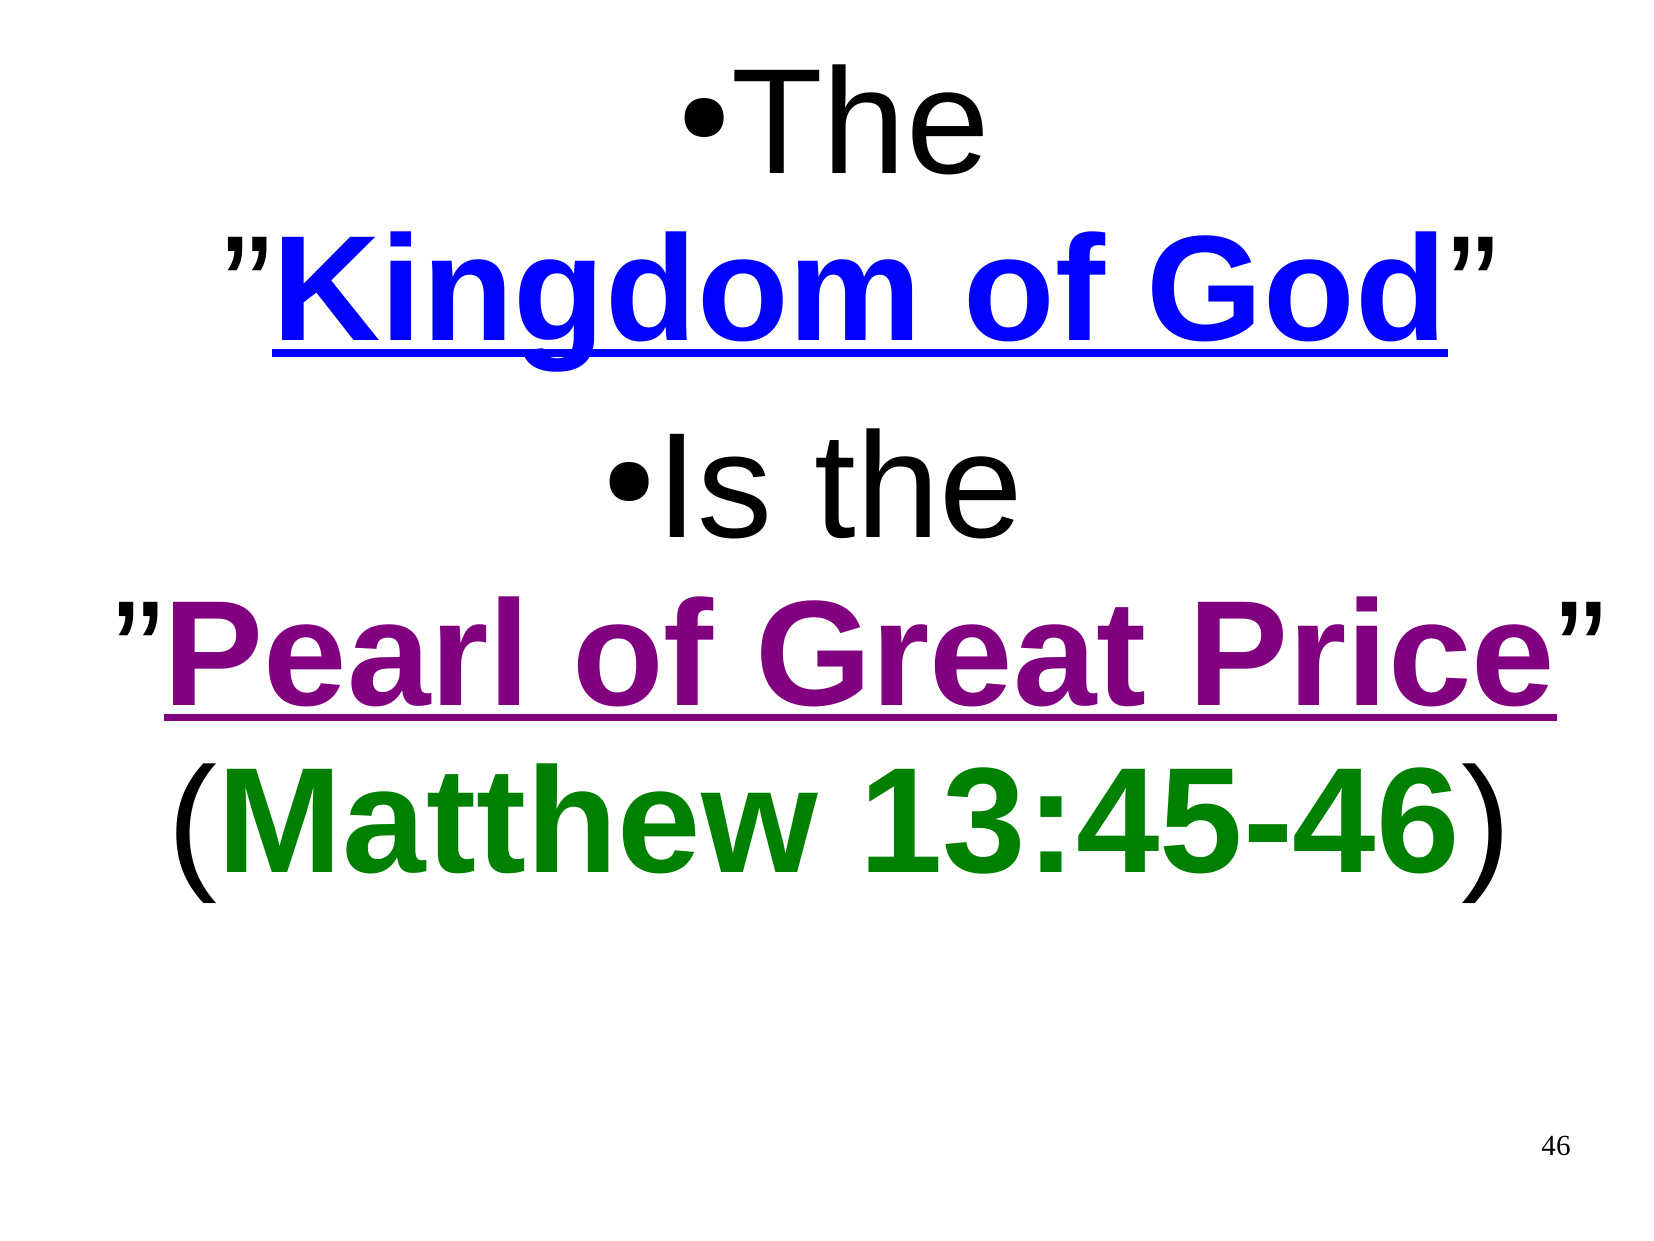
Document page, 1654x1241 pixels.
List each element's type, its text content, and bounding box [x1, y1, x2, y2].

list The ”Kingdom of God” Is the ”Pearl of Great Price” (Matthew 13:45-46) [37, 37, 1613, 1201]
